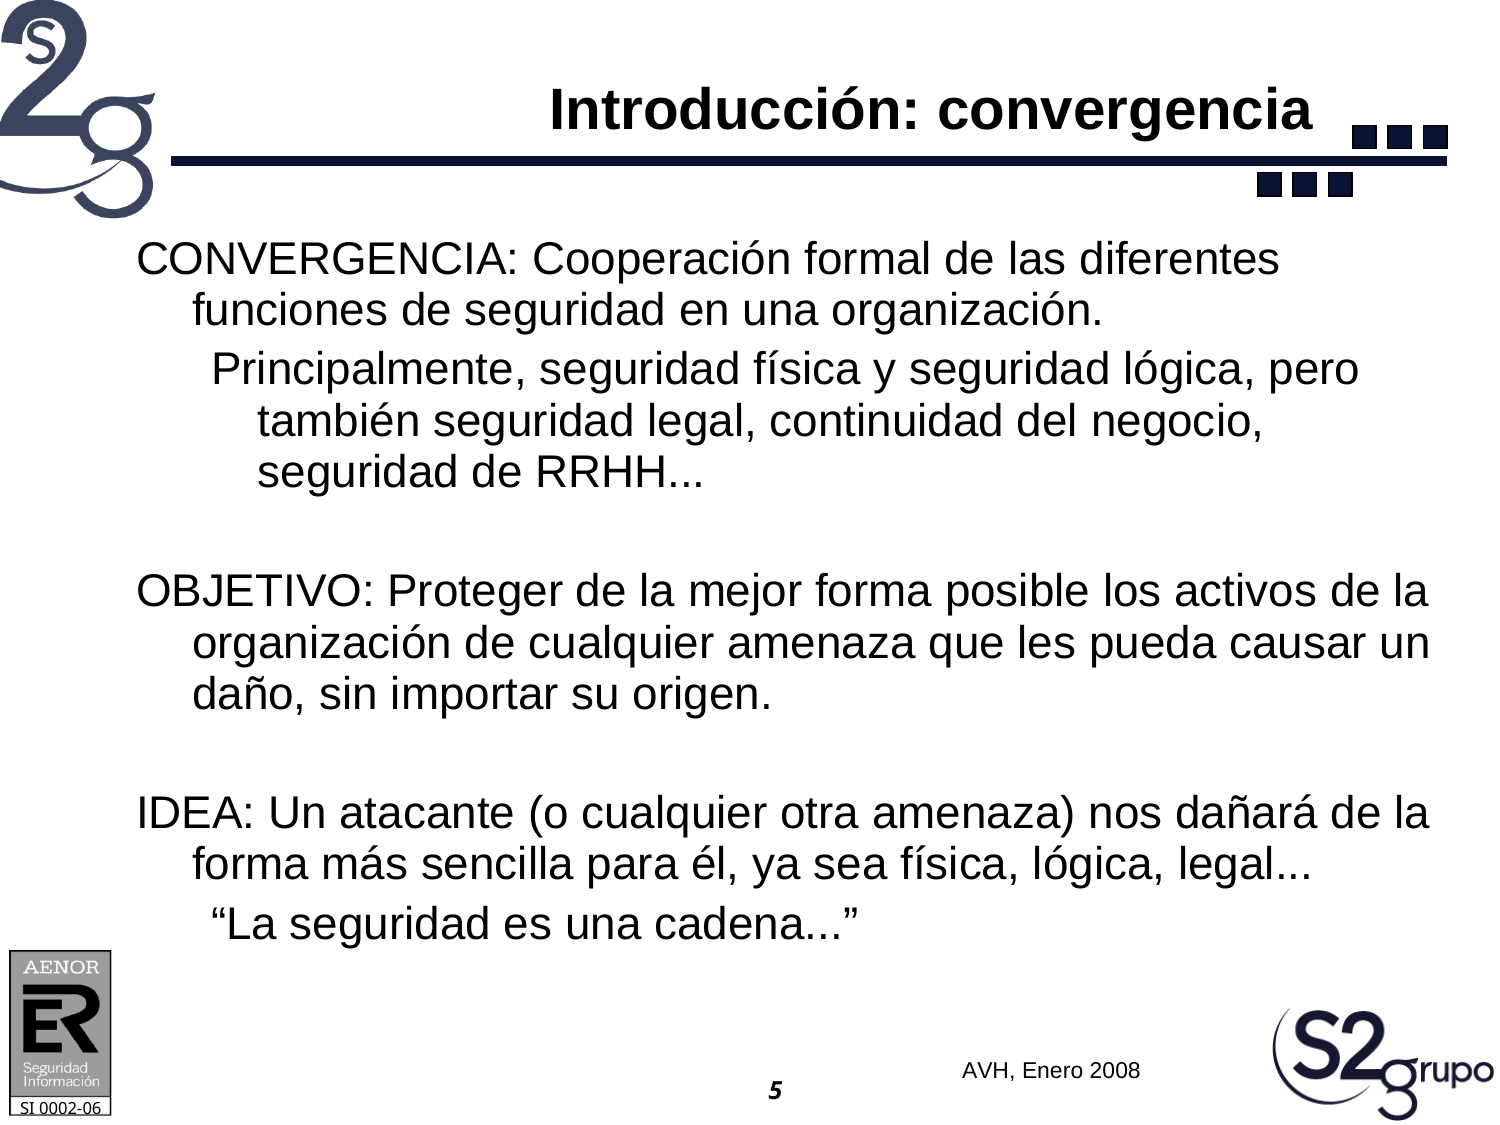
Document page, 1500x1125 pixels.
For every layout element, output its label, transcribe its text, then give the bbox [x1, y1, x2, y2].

picture [9, 950, 112, 1116]
text_box AVH, Enero 2008 [947, 1049, 1156, 1091]
title Introducción: convergencia [183, 30, 1329, 149]
list CONVERGENCIA: Cooperación formal de las diferentes funciones de seguridad en una organización. Principalmente, seguridad física y seguridad lógica, pero también seguridad legal, continuidad del negocio, seguridad de RRHH... OBJETIVO: Proteger de la mejor forma posible los activos de la organización de cualquier amenaza que les pueda causar un daño, sin importar su origen. IDEA: Un atacante (o cualquier otra amenaza) nos dañará de la forma más sencilla para él, ya sea física, lógica, legal... “La seguridad es una cadena...” [120, 177, 1477, 952]
picture [1272, 1008, 1494, 1121]
picture [0, 0, 158, 220]
